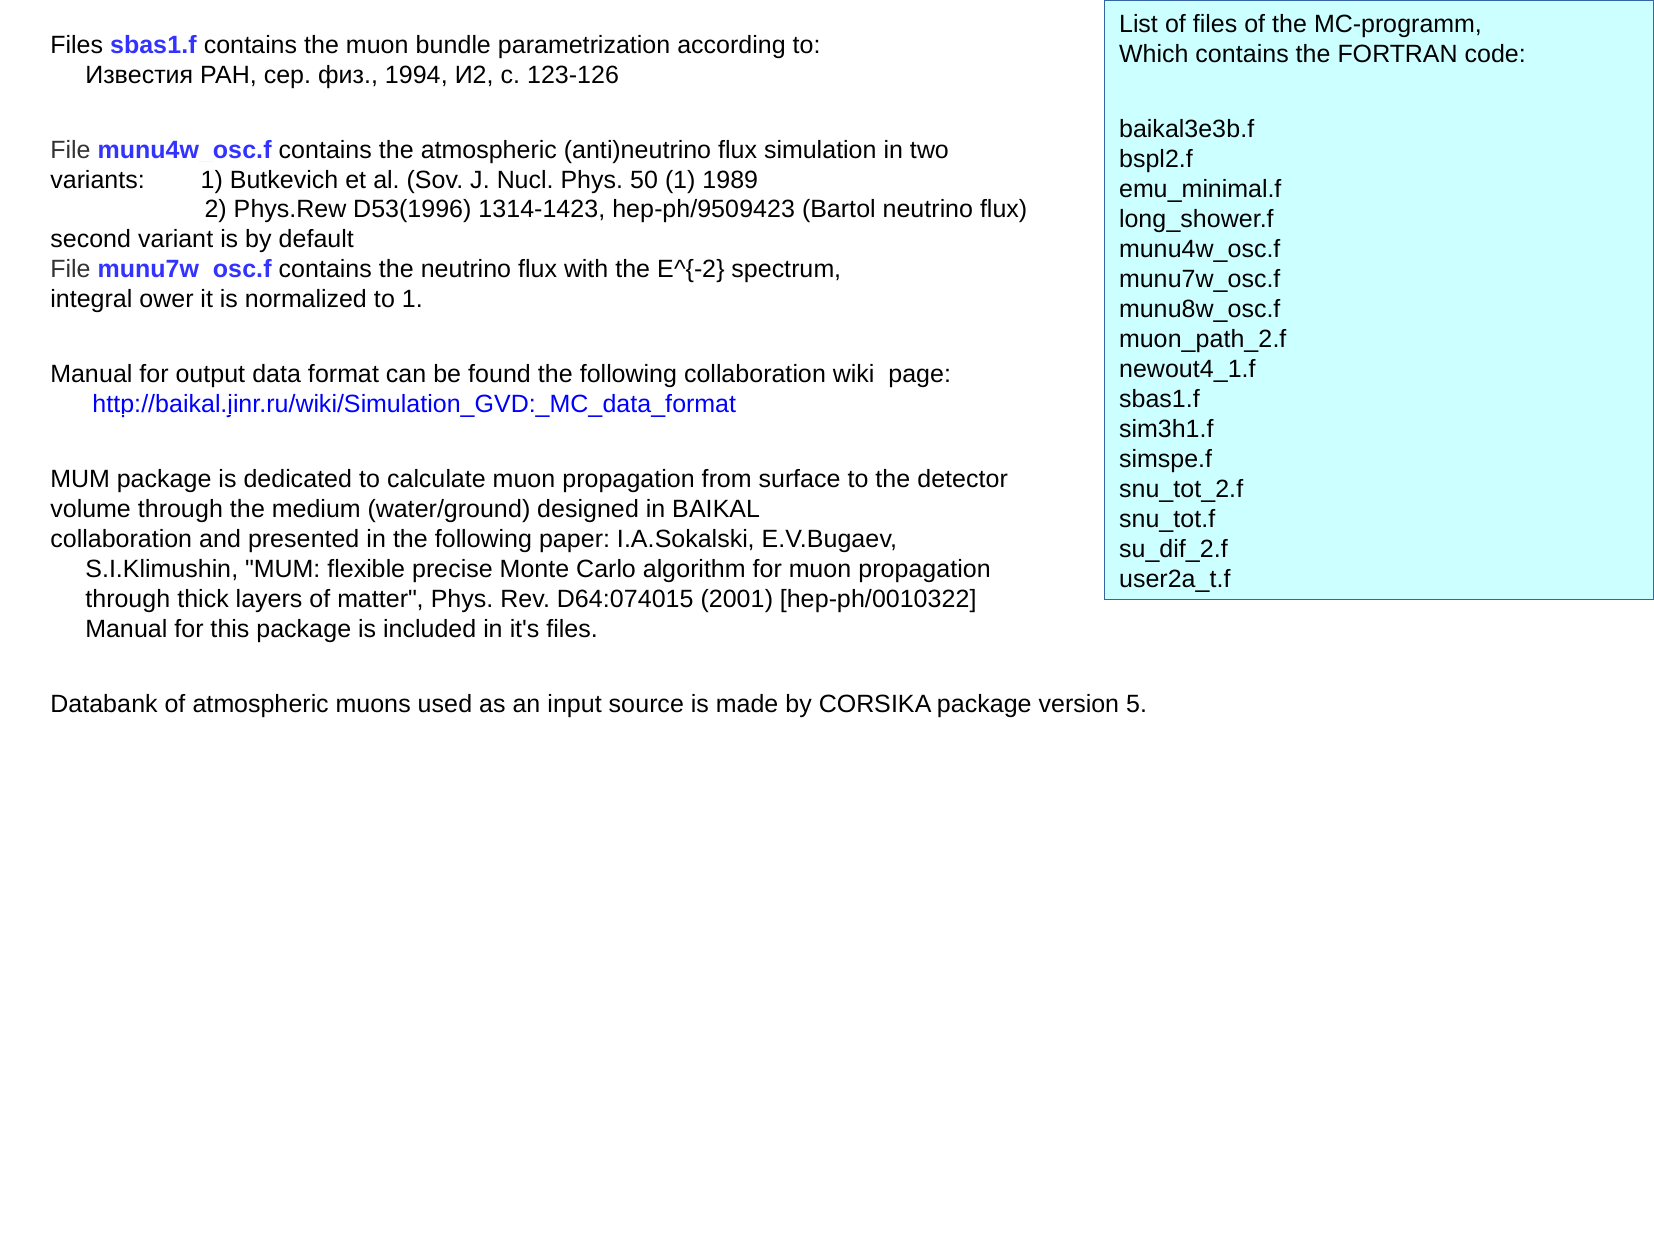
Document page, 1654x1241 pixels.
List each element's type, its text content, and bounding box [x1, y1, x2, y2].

text_box List of files of the MC-programm, Which contains the FORTRAN code: baikal3e3b.f bspl2.f emu_minimal.f long_shower.f munu4w_osc.f munu7w_osc.f munu8w_osc.f muon_path_2.f newout4_1.f sbas1.f sim3h1.f simspe.f snu_tot_2.f snu_tot.f su_dif_2.f user2a_t.f [1104, 0, 1654, 600]
text_box Files sbas1.f contains the muon bundle parametrization according to: Известия РАН, сер. физ., 1994, И2, с. 123-126 File munu4w_osc.f contains the atmospheric (anti)neutrino flux simulation in two variants: 1) Butkevich et al. (Sov. J. Nucl. Phys. 50 (1) 1989 2) Phys.Rew D53(1996) 1314-1423, hep-ph/9509423 (Bartol neutrino flux) second variant is by default File munu7w_osc.f contains the neutrino flux with the E^{-2} spectrum, integral ower it is normalized to 1. Manual for output data format can be found the following collaboration wiki page: http://baikal.jinr.ru/wiki/Simulation_GVD:_MC_data_format MUM package is dedicated to calculate muon propagation from surface to the detector volume through the medium (water/ground) designed in BAIKAL collaboration and presented in the following paper: I.A.Sokalski, E.V.Bugaev, S.I.Klimushin, "MUM: flexible precise Monte Carlo algorithm for muon propagation through thick layers of matter", Phys. Rev. D64:074015 (2001) [hep-ph/0010322] Manual for this package is included in it's files. Databank of atmospheric muons used as an input source is made by CORSIKA package version 5. [35, 20, 1648, 813]
